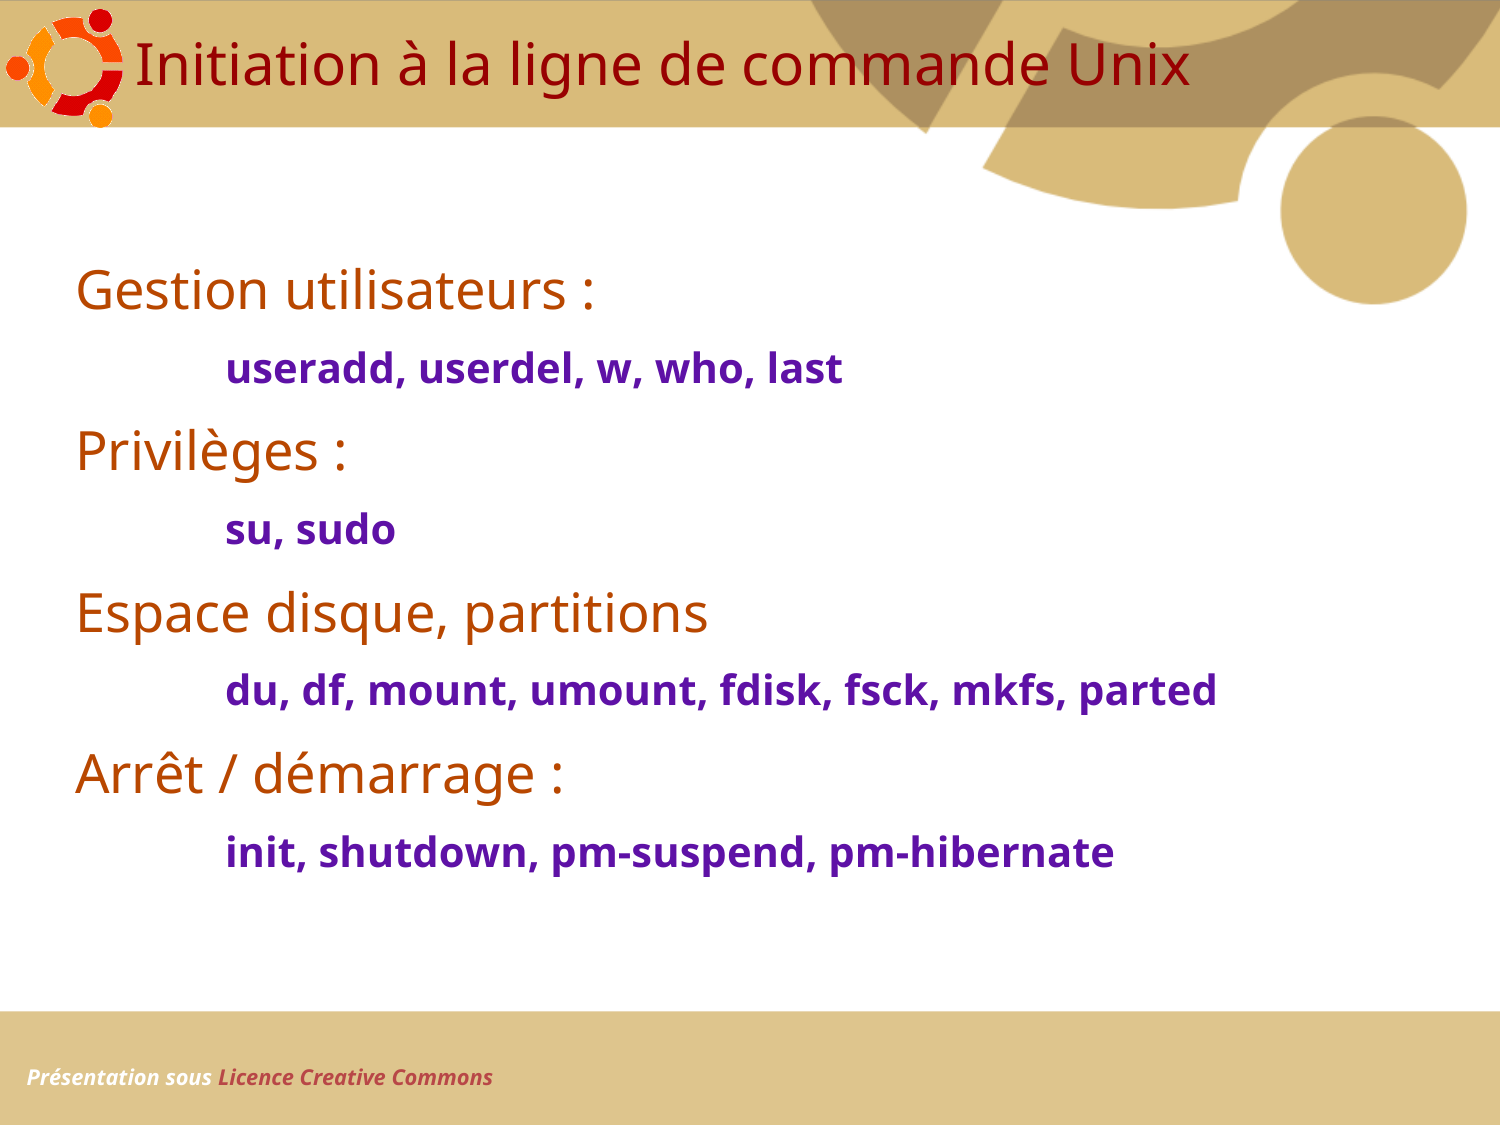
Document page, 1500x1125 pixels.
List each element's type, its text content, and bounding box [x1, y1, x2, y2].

title Initiation à la ligne de commande Unix [135, 0, 1417, 177]
picture [0, 0, 1500, 557]
list Gestion utilisateurs : useradd, userdel, w, who, last Privilèges : su, sudo Espace disque, partitions du, df, mount, umount, fdisk, fsck, mkfs, parted Arrêt / démarrage : init, shutdown, pm-suspend, pm-hibernate [75, 250, 1477, 937]
